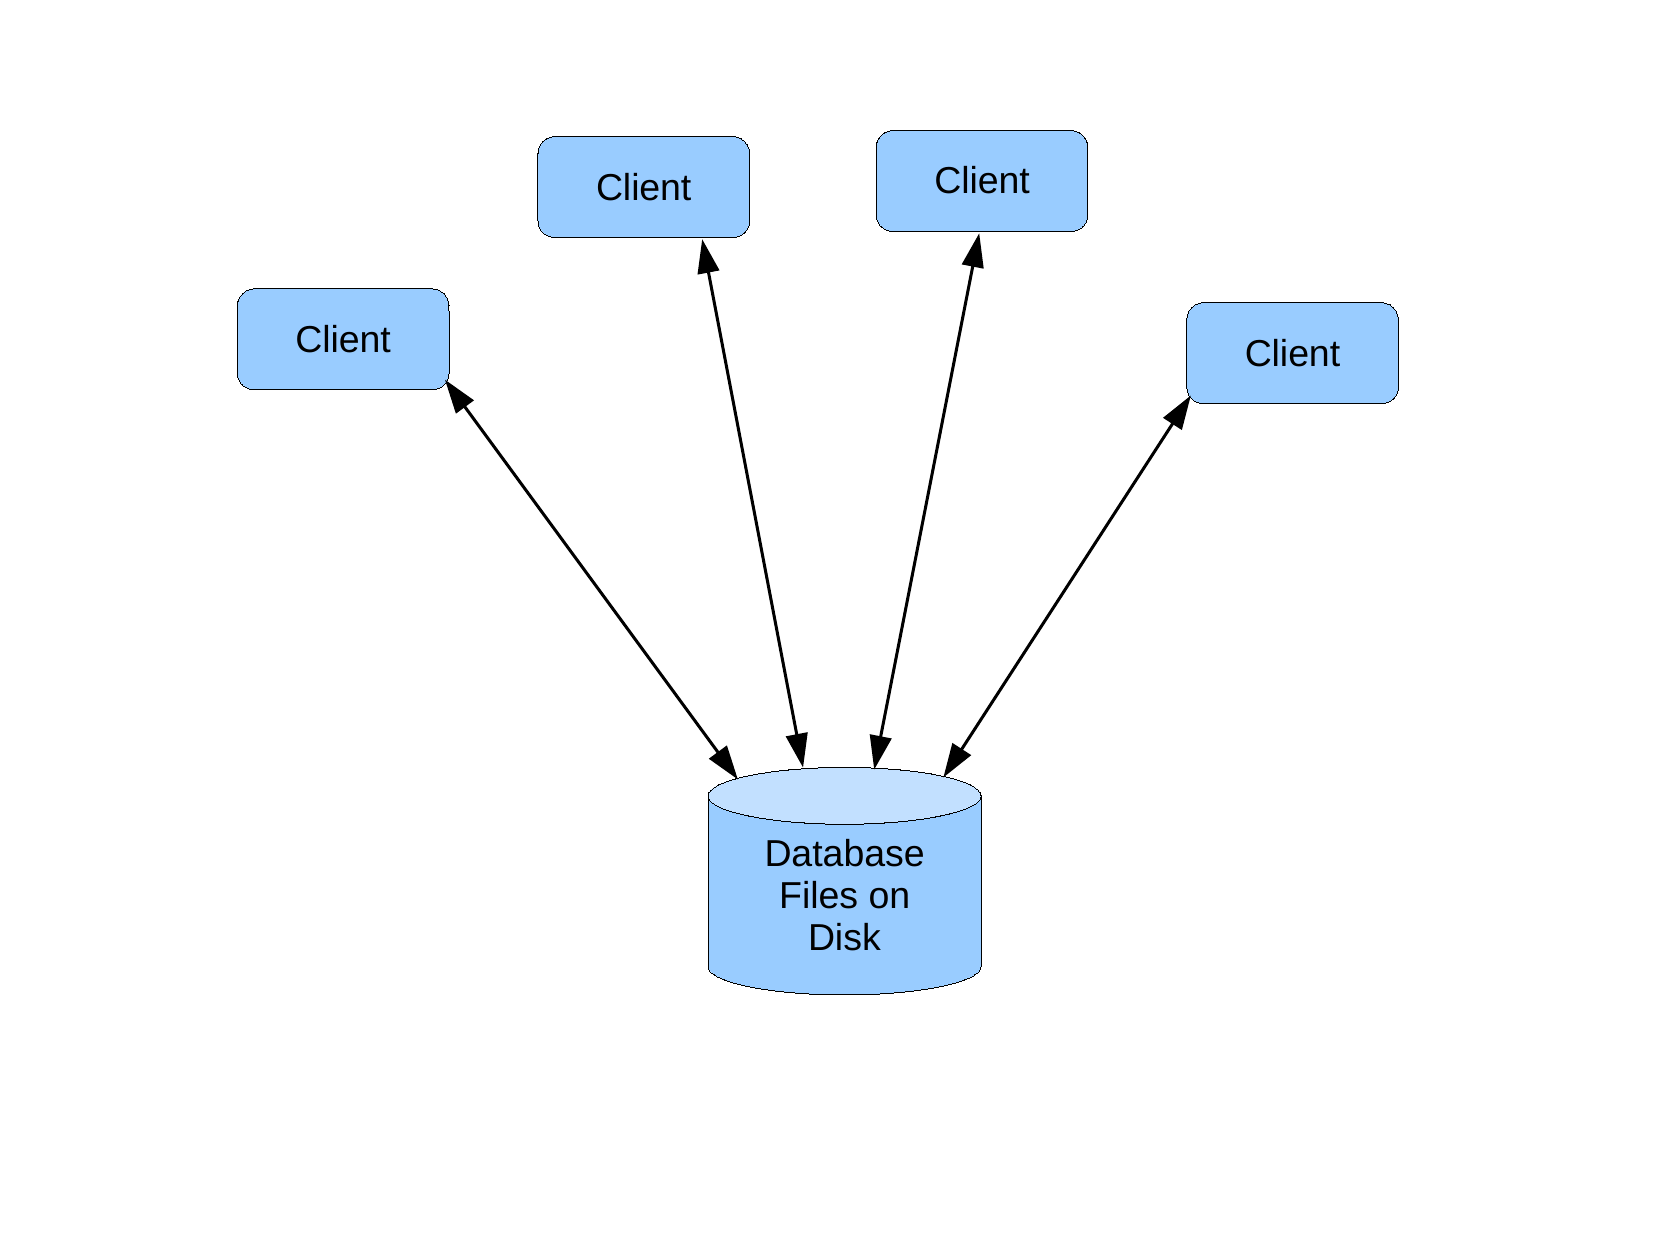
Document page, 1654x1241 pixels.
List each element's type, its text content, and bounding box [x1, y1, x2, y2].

text_box Client [1186, 302, 1399, 404]
text_box Client [537, 136, 750, 238]
text_box Database Files on Disk [708, 797, 982, 995]
text_box Client [237, 288, 450, 390]
text_box Client [876, 130, 1088, 232]
